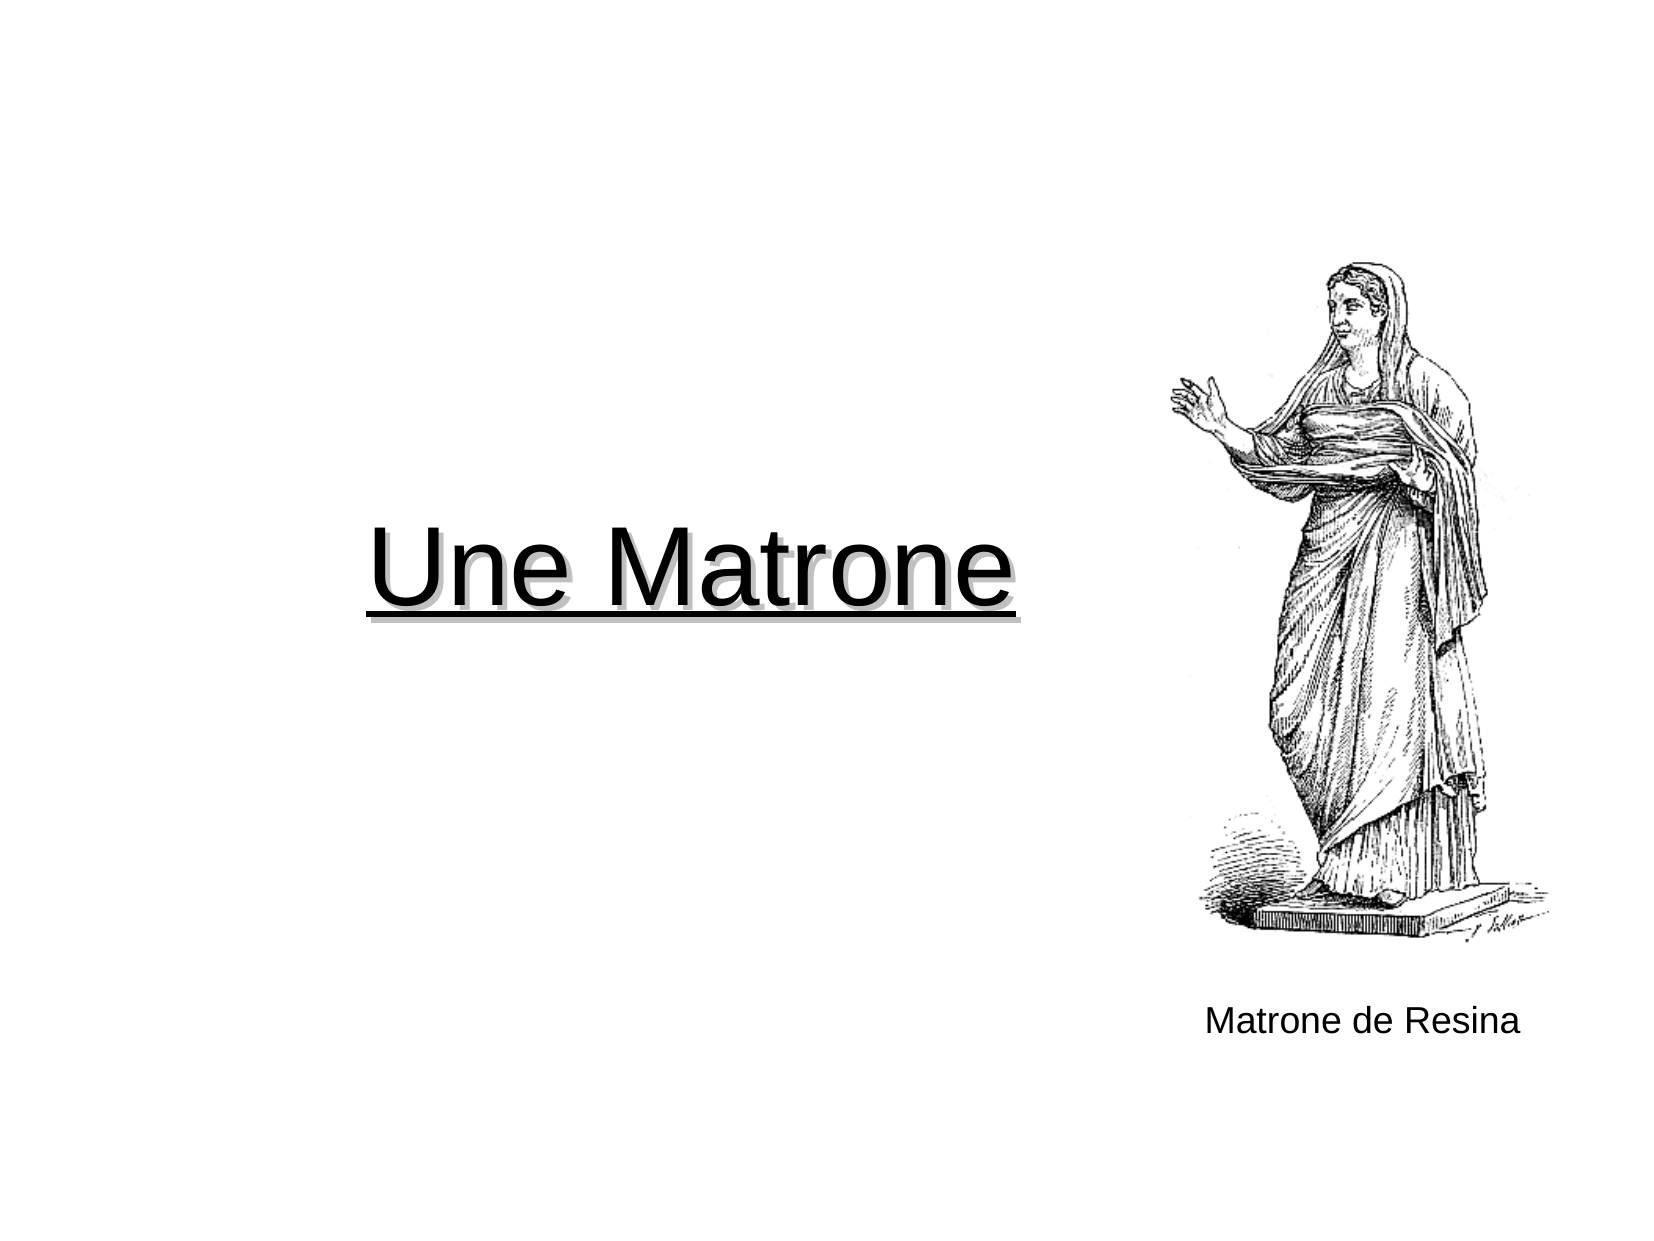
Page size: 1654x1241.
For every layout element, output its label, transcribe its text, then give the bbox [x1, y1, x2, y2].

picture [1157, 236, 1549, 952]
text_box Une Matrone [23, 496, 1157, 637]
text_box Matrone de Resina [1189, 992, 1536, 1050]
